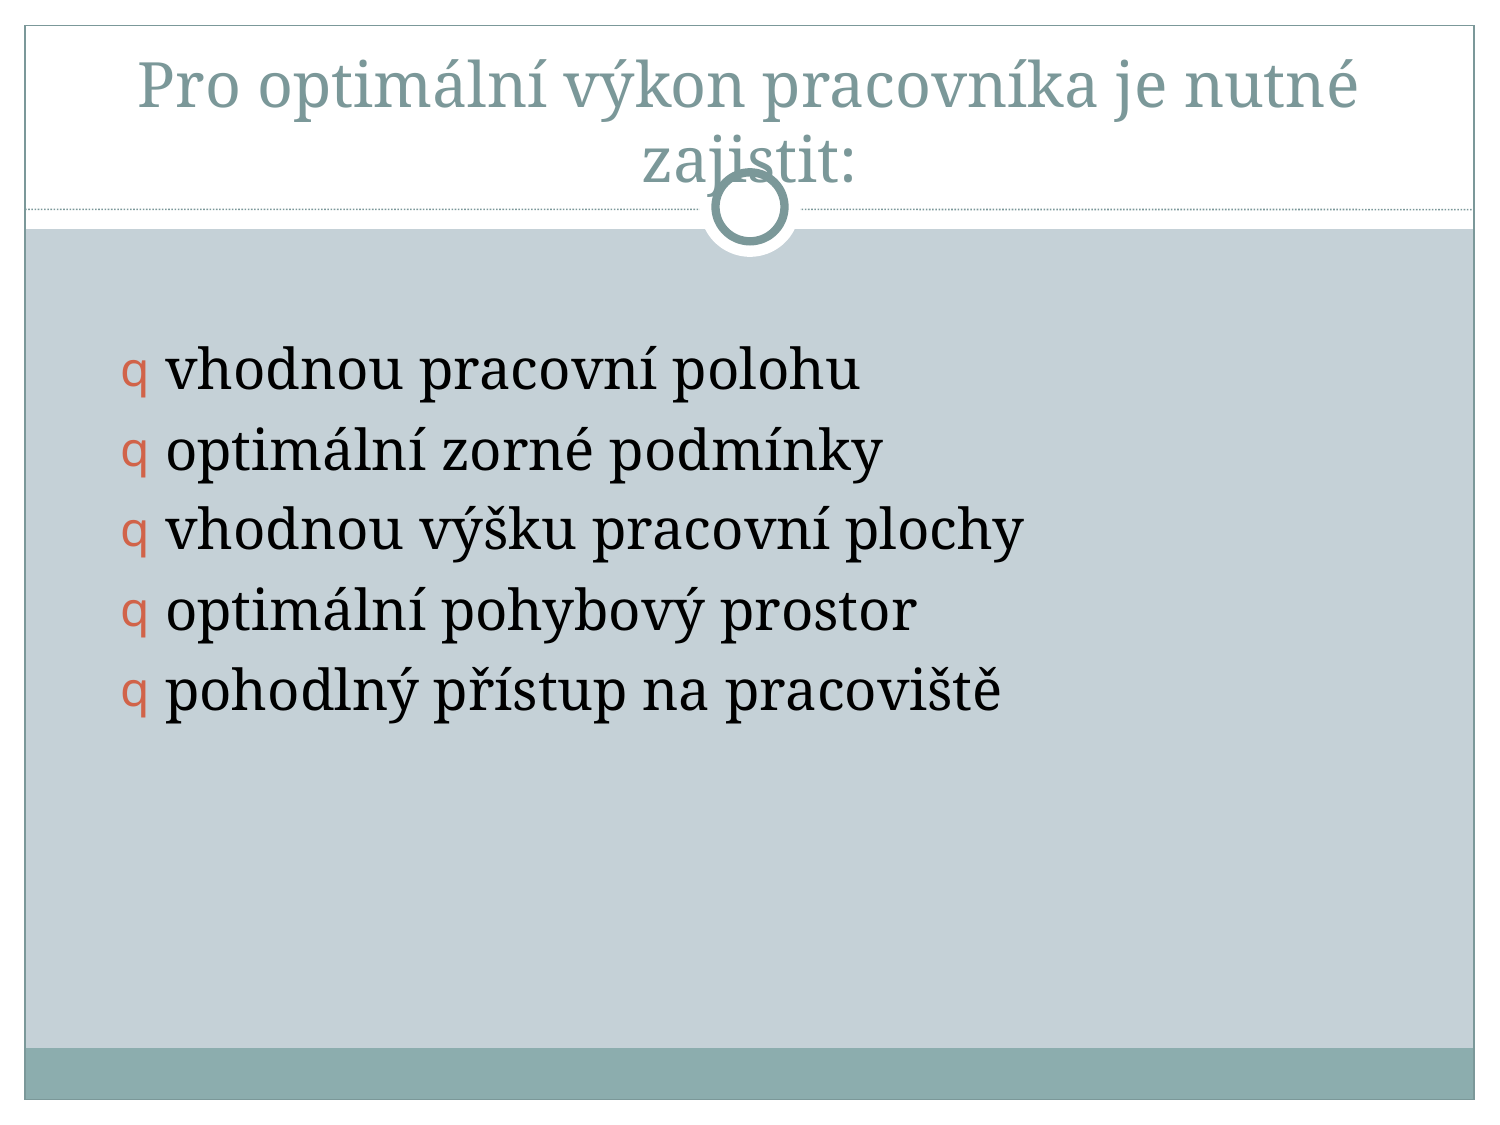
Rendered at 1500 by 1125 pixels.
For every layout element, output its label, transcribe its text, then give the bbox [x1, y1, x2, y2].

list vhodnou pracovní polohu optimální zorné podmínky vhodnou výšku pracovní plochy optimální pohybový prostor pohodlný přístup na pracoviště [105, 326, 1500, 1125]
title Pro optimální výkon pracovníka je nutné zajistit: [49, 37, 1450, 162]
